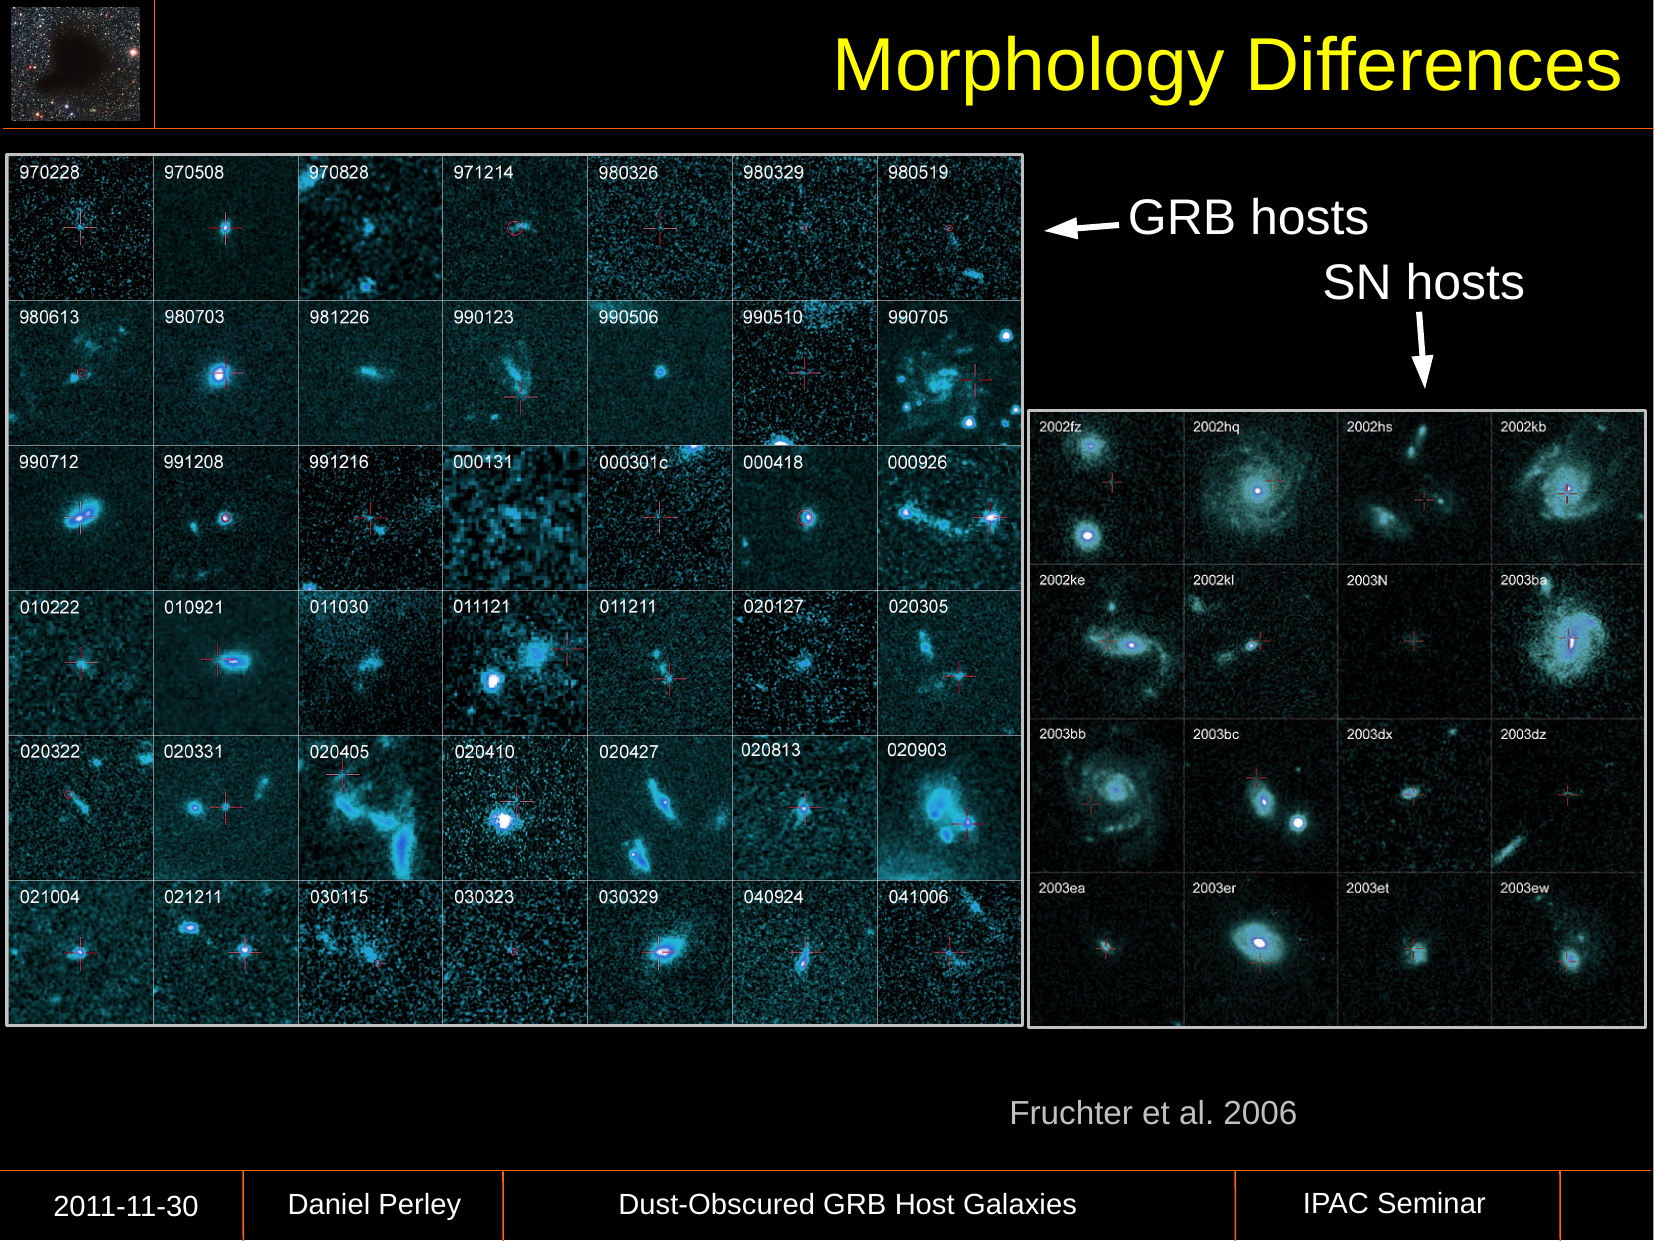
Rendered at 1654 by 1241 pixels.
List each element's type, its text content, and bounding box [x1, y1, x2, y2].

picture [8, 155, 1022, 1025]
picture [1030, 411, 1645, 1026]
title Morphology Differences [594, 21, 1624, 108]
text_box SN hosts [1255, 247, 1593, 318]
text_box GRB hosts [1113, 181, 1451, 253]
picture [11, 7, 140, 121]
text_box Fruchter et al. 2006 [900, 1087, 1313, 1140]
